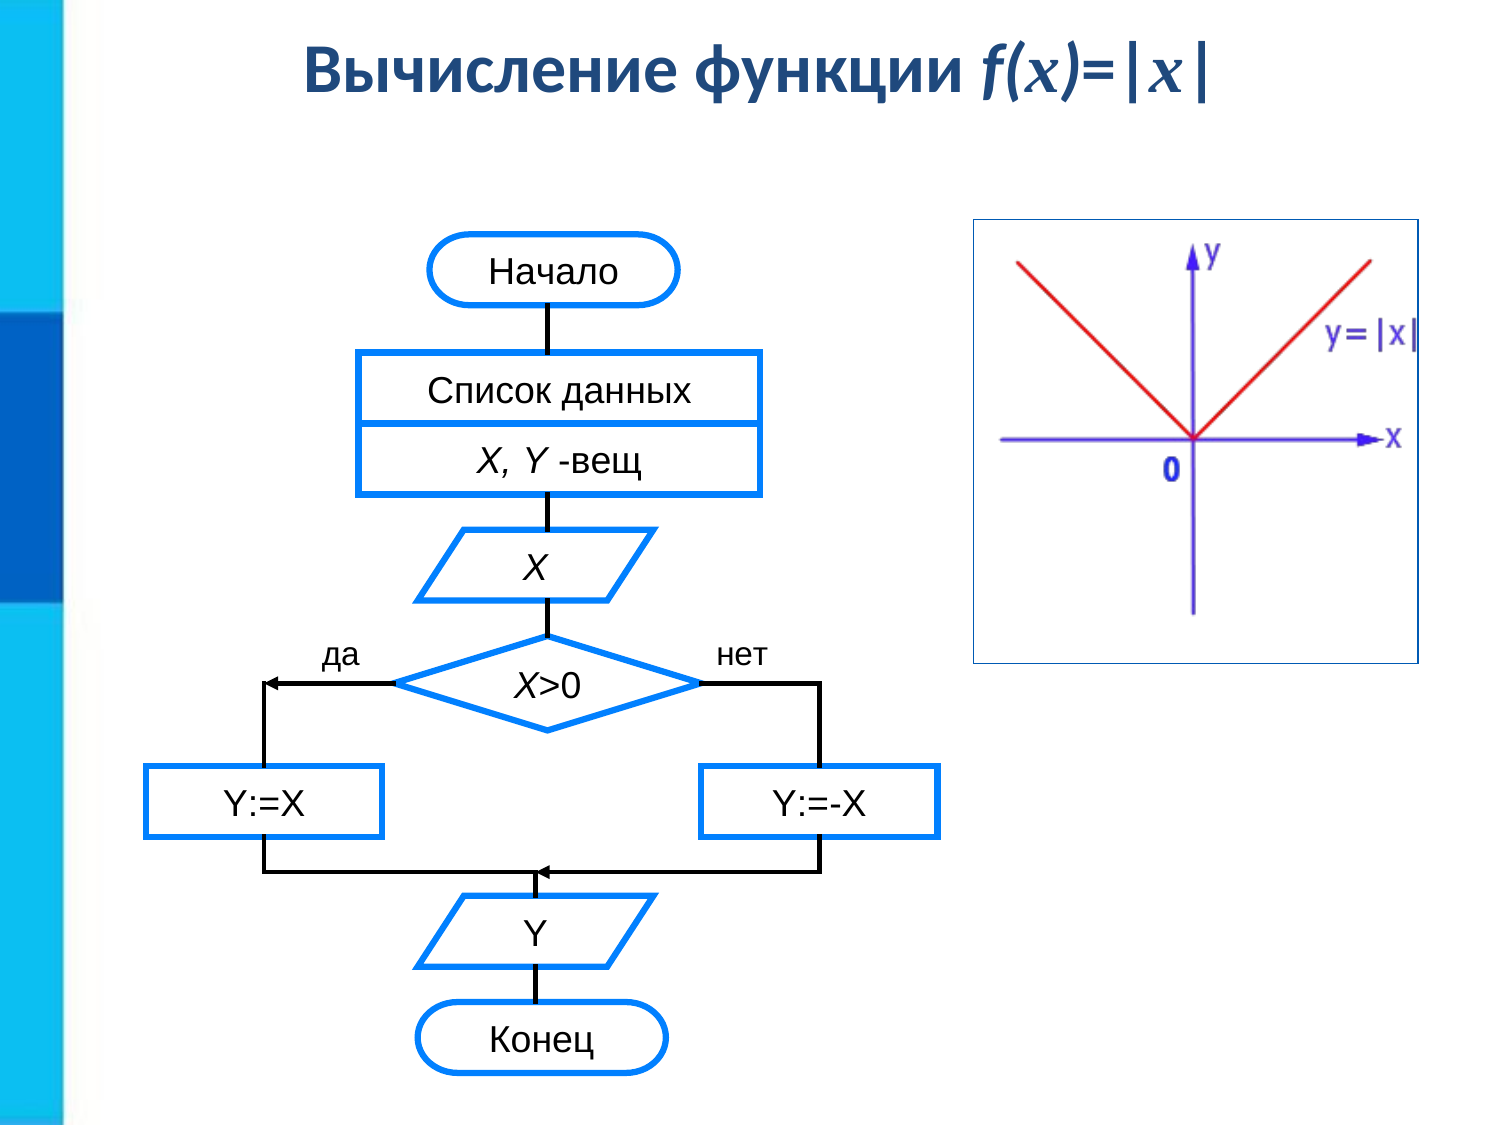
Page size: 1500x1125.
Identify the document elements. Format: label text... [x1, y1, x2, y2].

text_box нет [701, 624, 784, 680]
text_box Х [417, 529, 654, 601]
text_box Y [417, 895, 654, 967]
text_box Конец [417, 1002, 666, 1073]
text_box Вычисление функции f(x)=|x| [112, 31, 1425, 114]
text_box да [299, 624, 383, 680]
picture [0, 0, 1500, 1125]
text_box X, Y -вещ [358, 423, 761, 495]
text_box Y:=X [145, 765, 383, 837]
text_box Начало [429, 234, 678, 306]
text_box Х>0 [396, 636, 699, 731]
text_box Y:=-X [701, 765, 938, 837]
text_box Список данных [358, 352, 761, 423]
